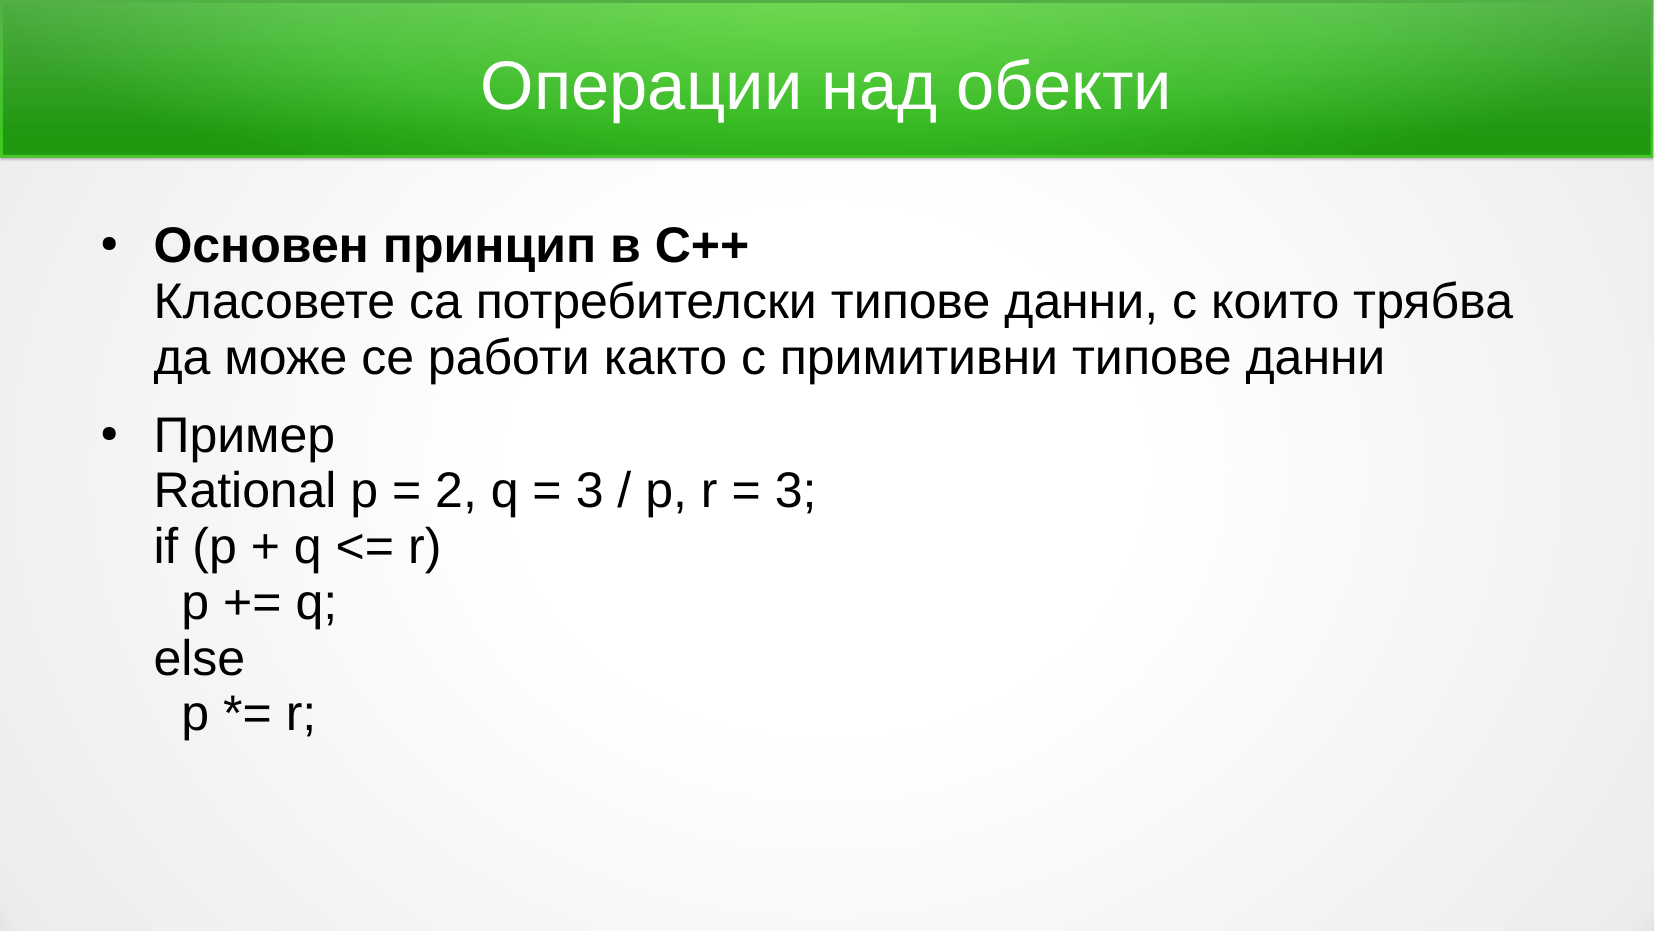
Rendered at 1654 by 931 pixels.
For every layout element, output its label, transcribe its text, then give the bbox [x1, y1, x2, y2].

title Операции над обекти [82, 37, 1571, 135]
list Основен принцип в C++ Класовете са потребителски типове данни, с които трябва да може се работи както с примитивни типове данни Пример Rational p = 2, q = 3 / p, r = 3; if (p + q <= r) p += q; else p *= r; [82, 217, 1538, 758]
